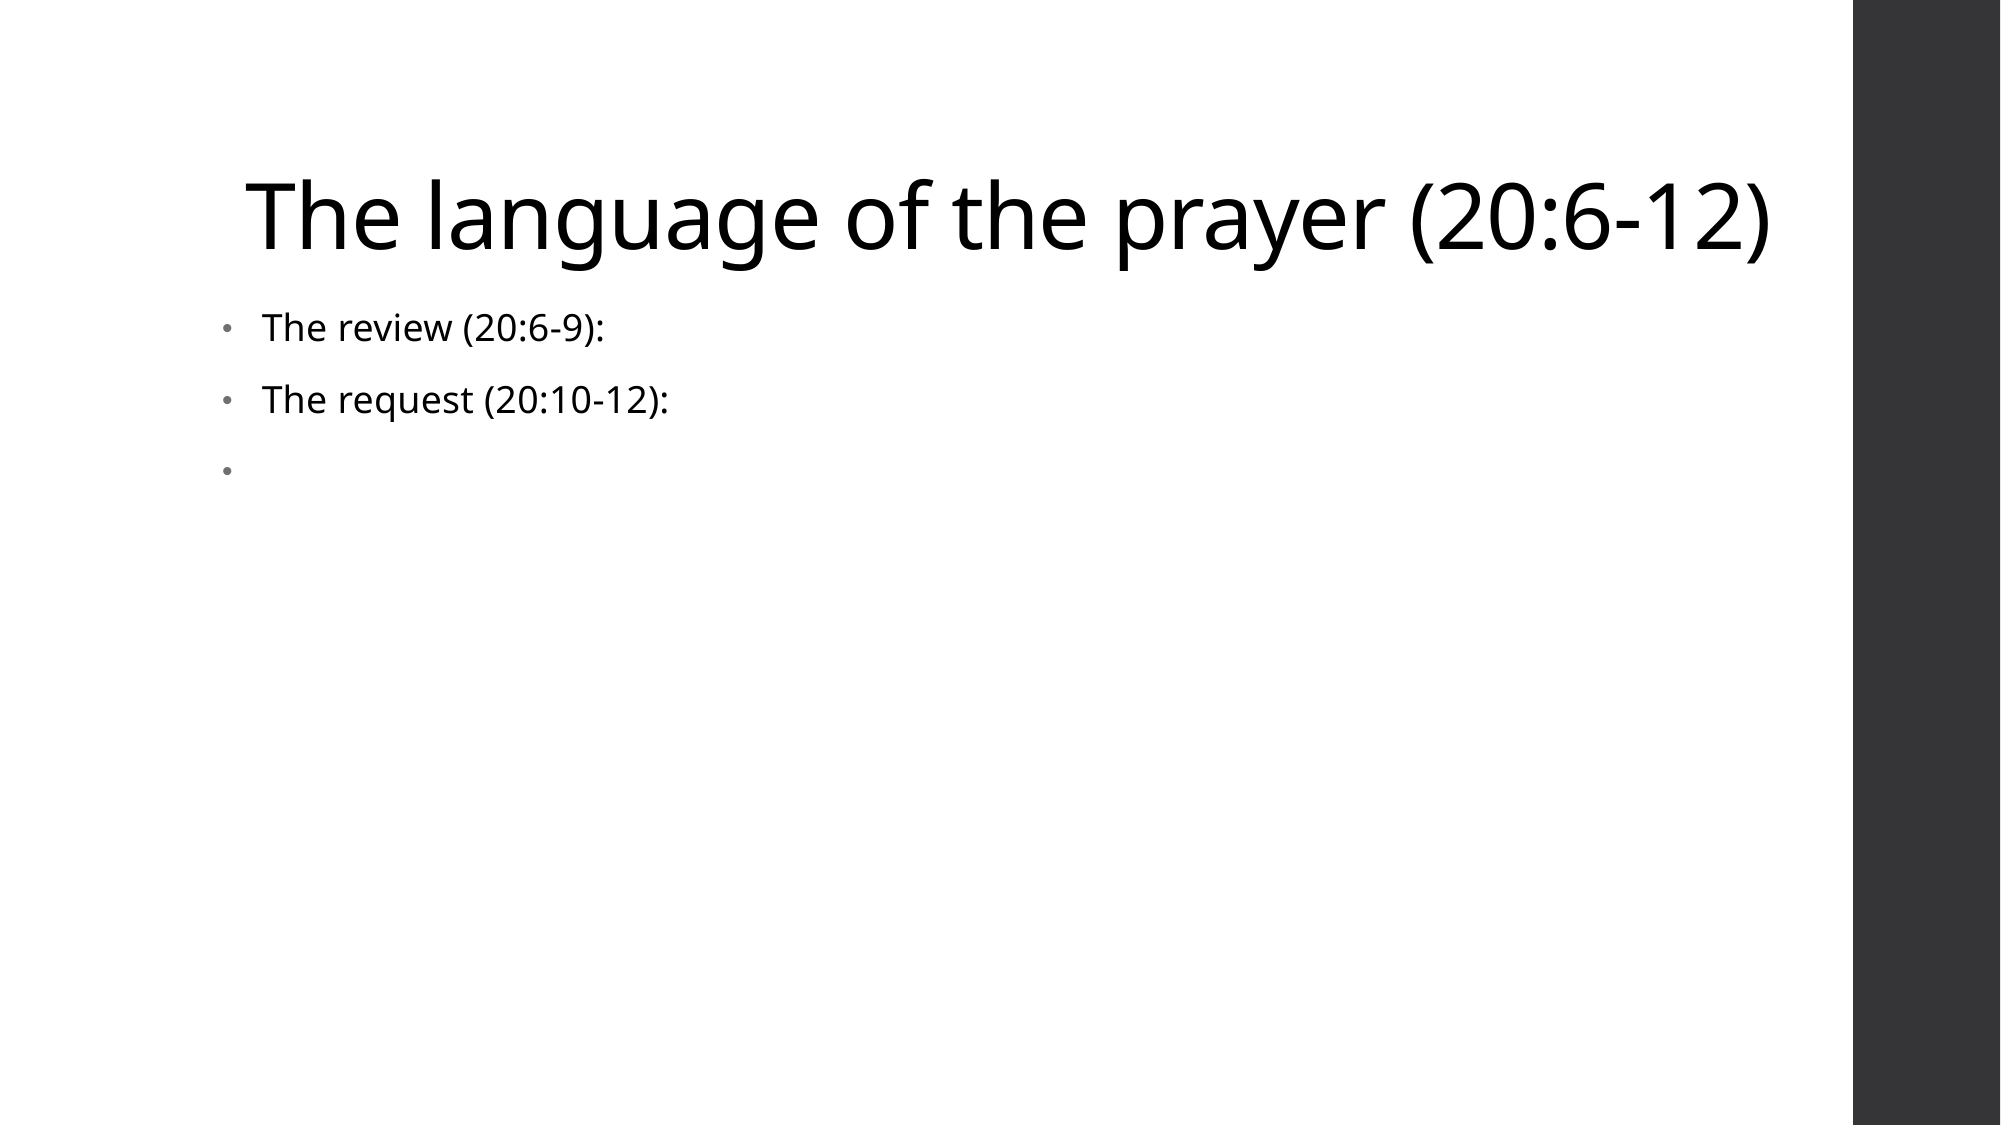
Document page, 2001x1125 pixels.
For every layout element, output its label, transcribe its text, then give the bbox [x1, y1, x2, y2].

title The language of the prayer (20:6-12) [206, 60, 1797, 278]
list The review (20:6-9): The request (20:10-12): [206, 299, 1617, 1014]
